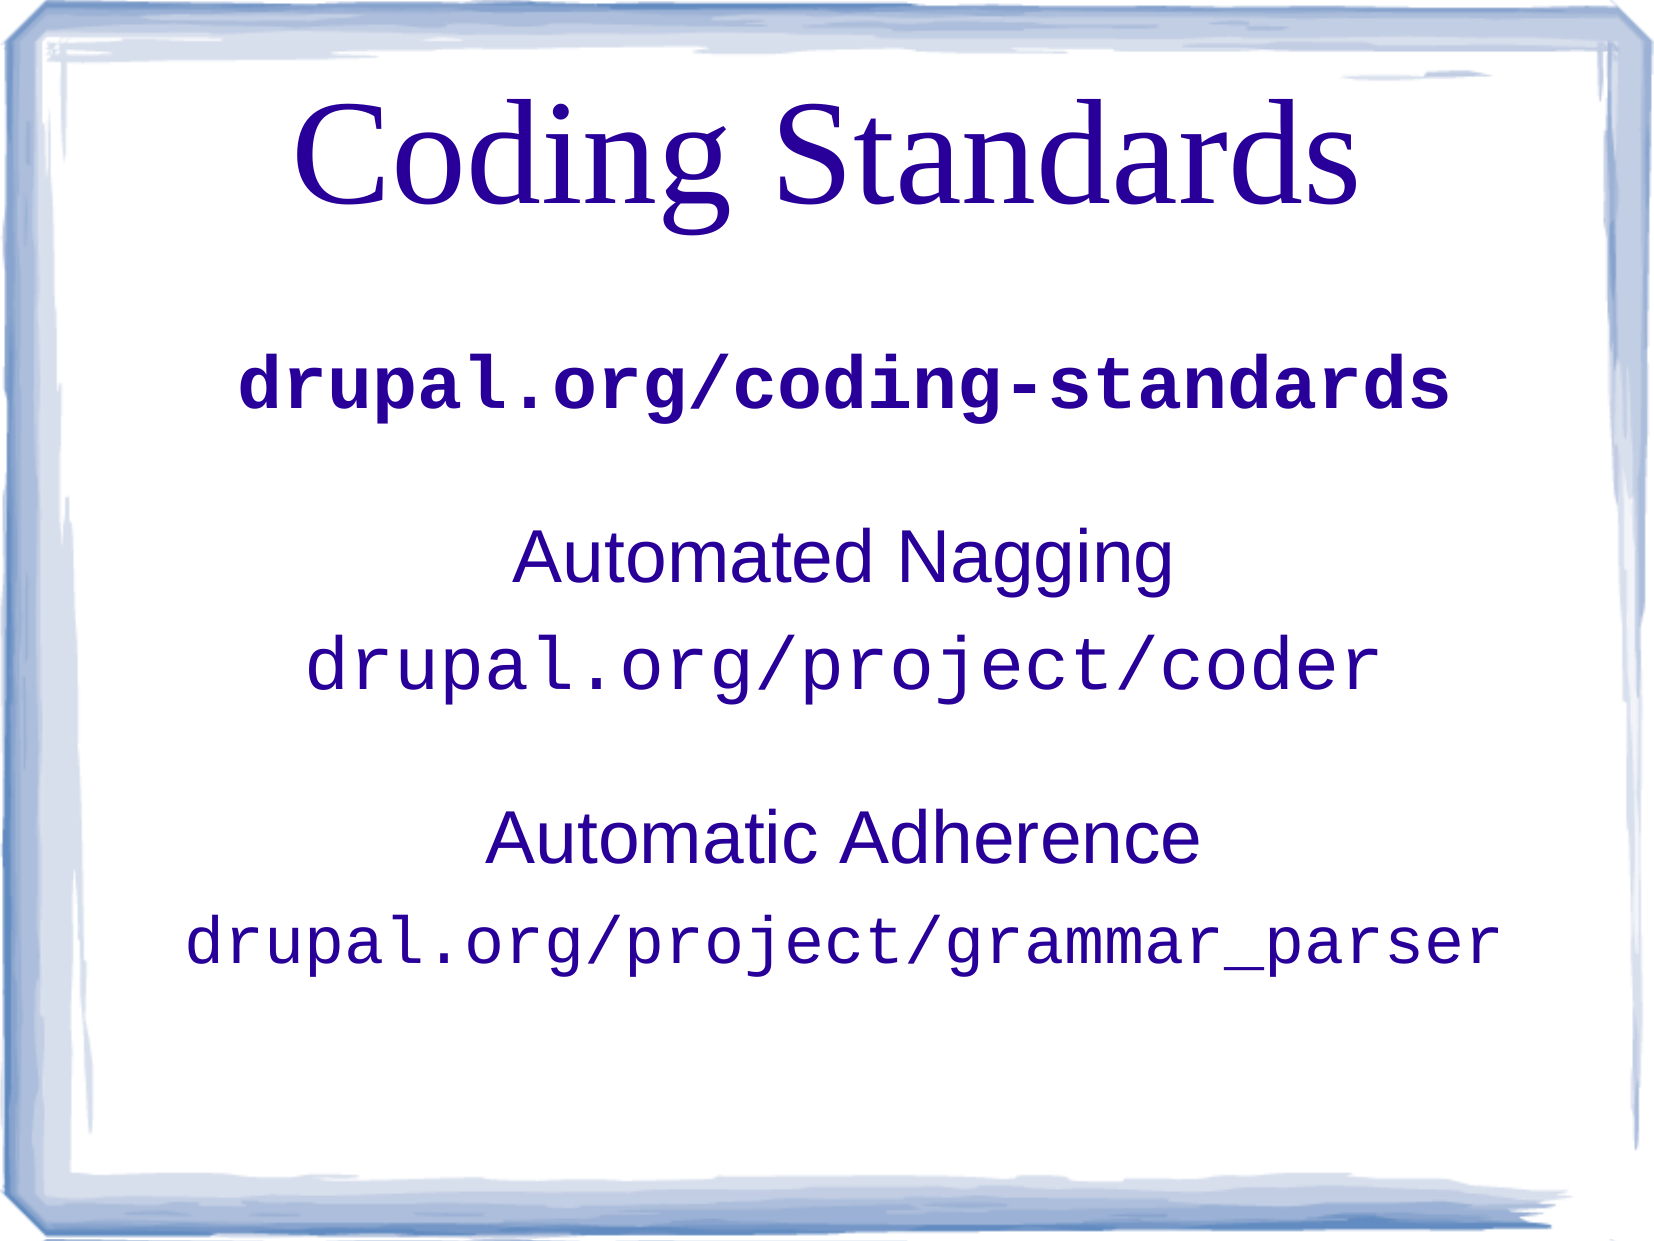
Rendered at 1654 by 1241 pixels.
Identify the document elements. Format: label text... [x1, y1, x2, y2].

subtitle drupal.org/coding-standards Automated Nagging drupal.org/project/coder Automatic Adherence drupal.org/project/grammar_parser [118, 332, 1571, 997]
title Coding Standards [82, 56, 1571, 250]
picture [0, 0, 1654, 1241]
